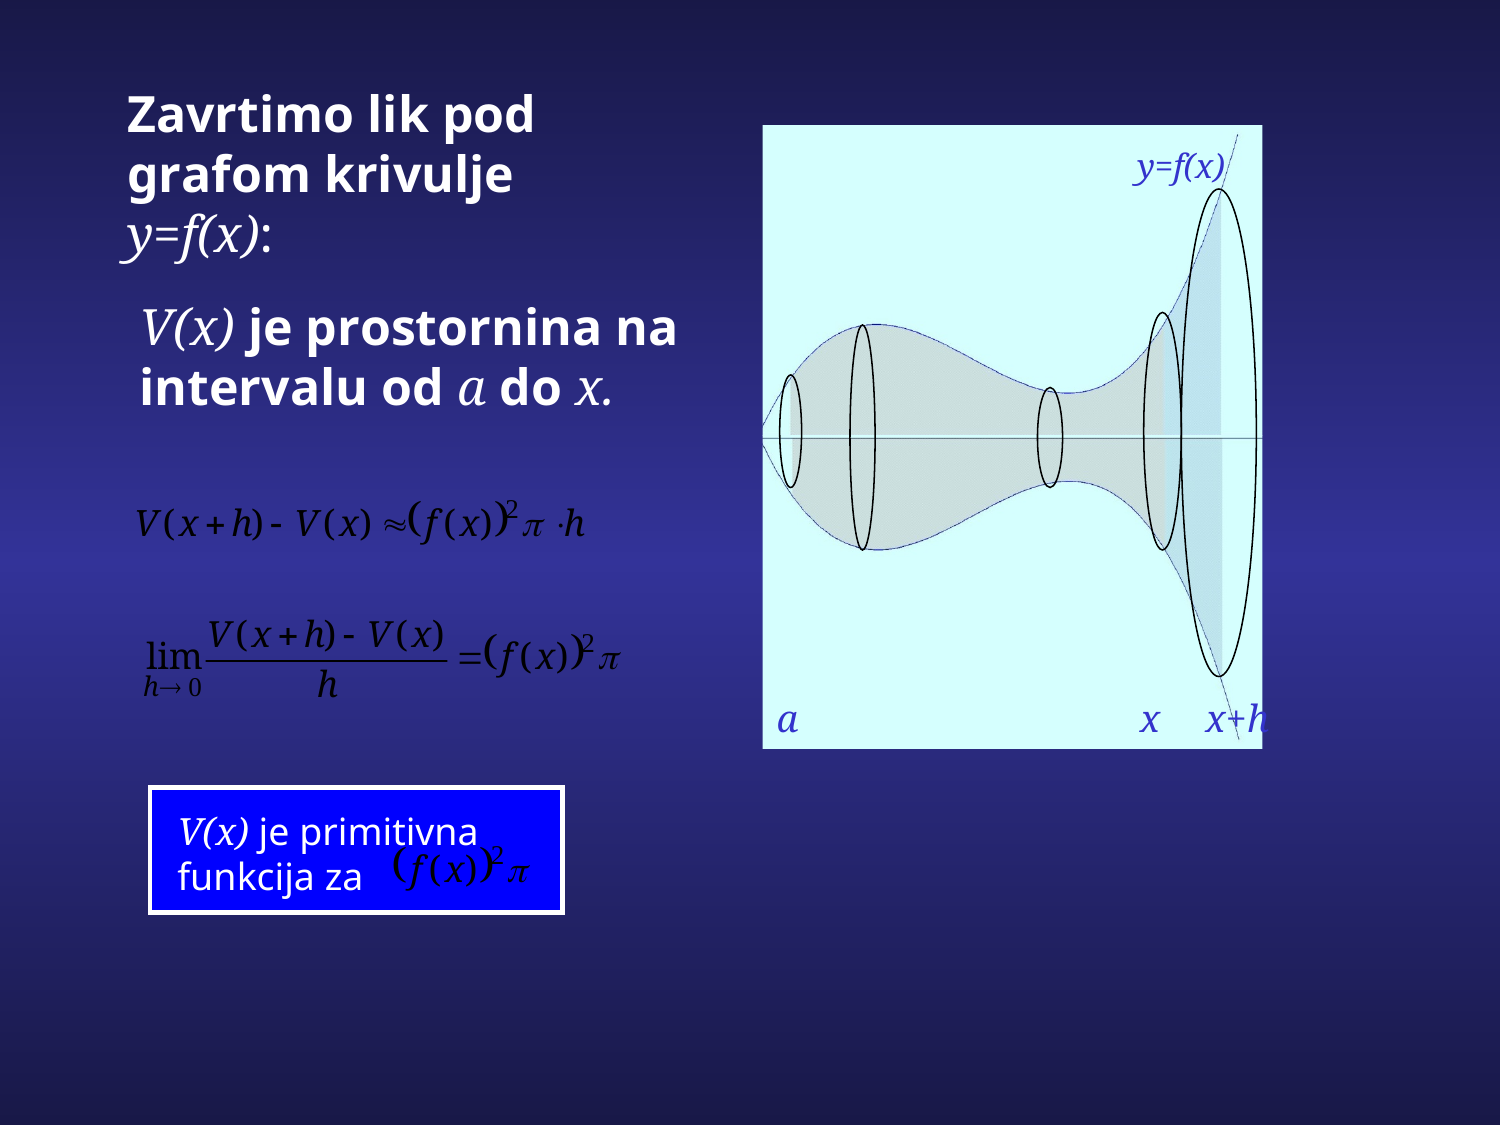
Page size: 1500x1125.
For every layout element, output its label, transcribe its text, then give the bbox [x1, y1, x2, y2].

text_box x [1099, 687, 1187, 748]
text_box y=f(x) [1112, 137, 1250, 193]
chart [387, 837, 538, 898]
text_box V(x) je prostornina na intervalu od a do x. [125, 287, 701, 423]
text_box x+h [1187, 687, 1288, 748]
chart [137, 612, 628, 752]
chart [130, 489, 591, 599]
picture [762, 125, 1263, 749]
text_box a [737, 687, 838, 748]
text_box Zavrtimo lik pod grafom krivulje y=f(x): [112, 74, 688, 271]
text_box V(x) je primitivna funkcija za [162, 799, 550, 906]
text_box [149, 787, 563, 913]
